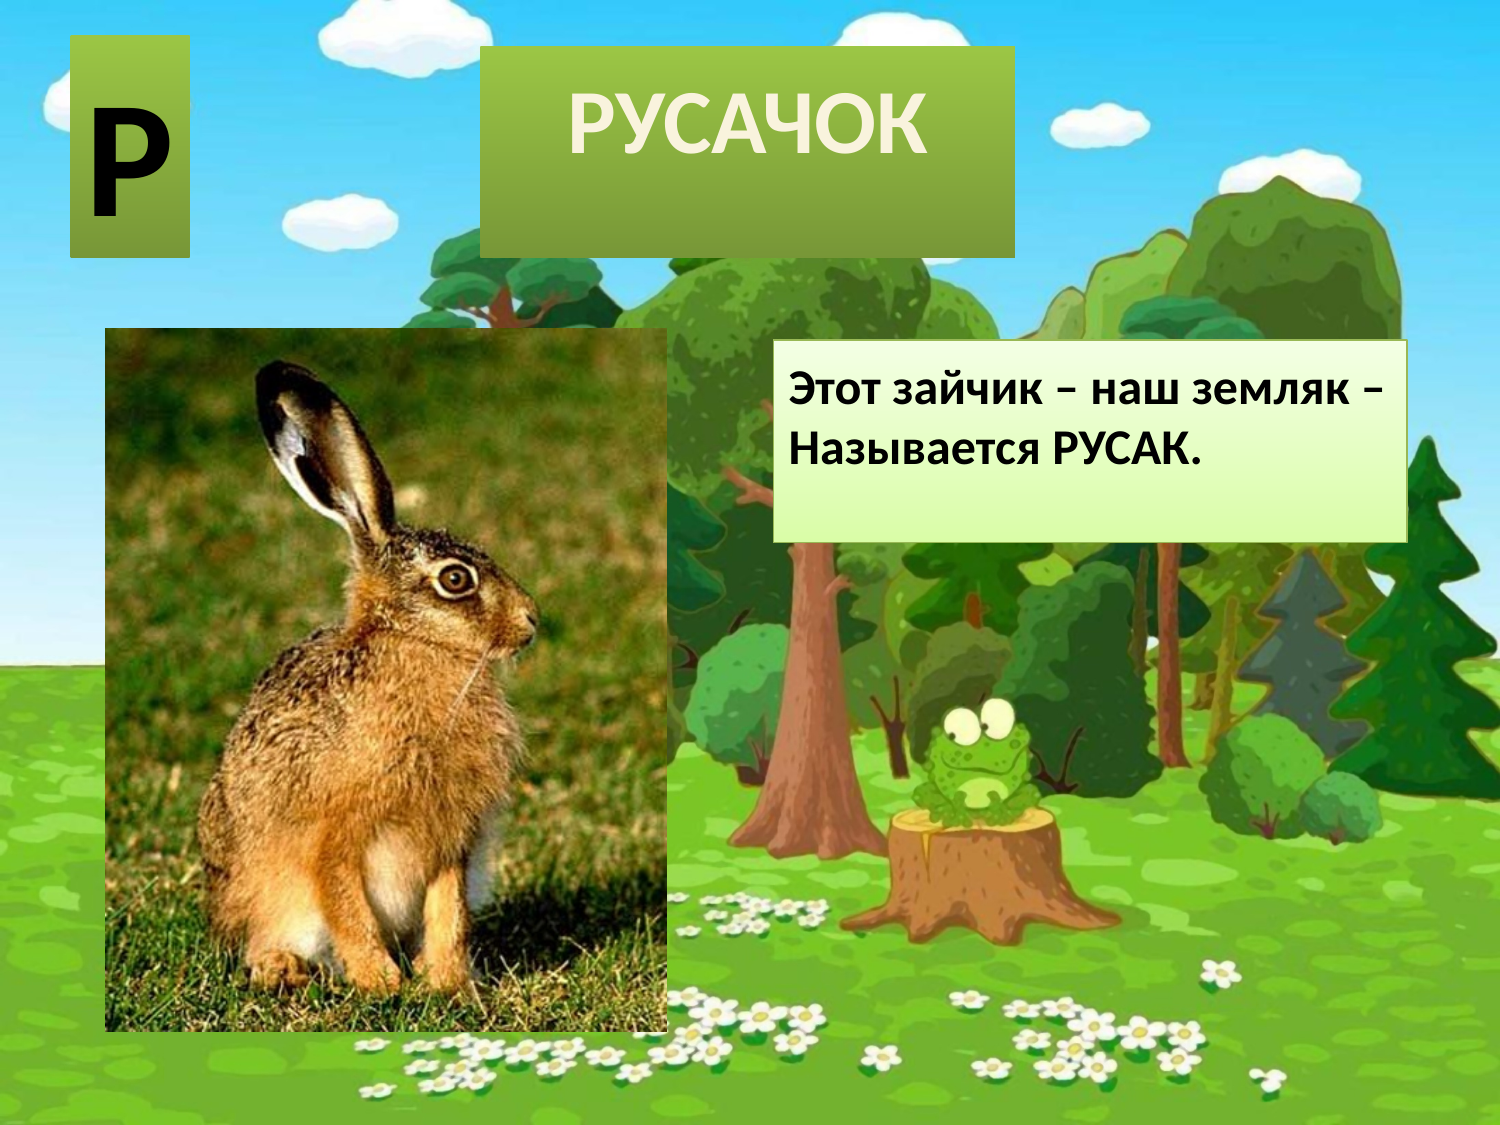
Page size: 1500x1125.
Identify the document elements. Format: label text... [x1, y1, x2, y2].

title РУСАЧОК [480, 46, 1015, 258]
text_box Этот зайчик – наш земляк – Называется РУСАК. [773, 339, 1407, 543]
picture [0, 0, 1500, 1125]
text_box Р [70, 35, 190, 258]
